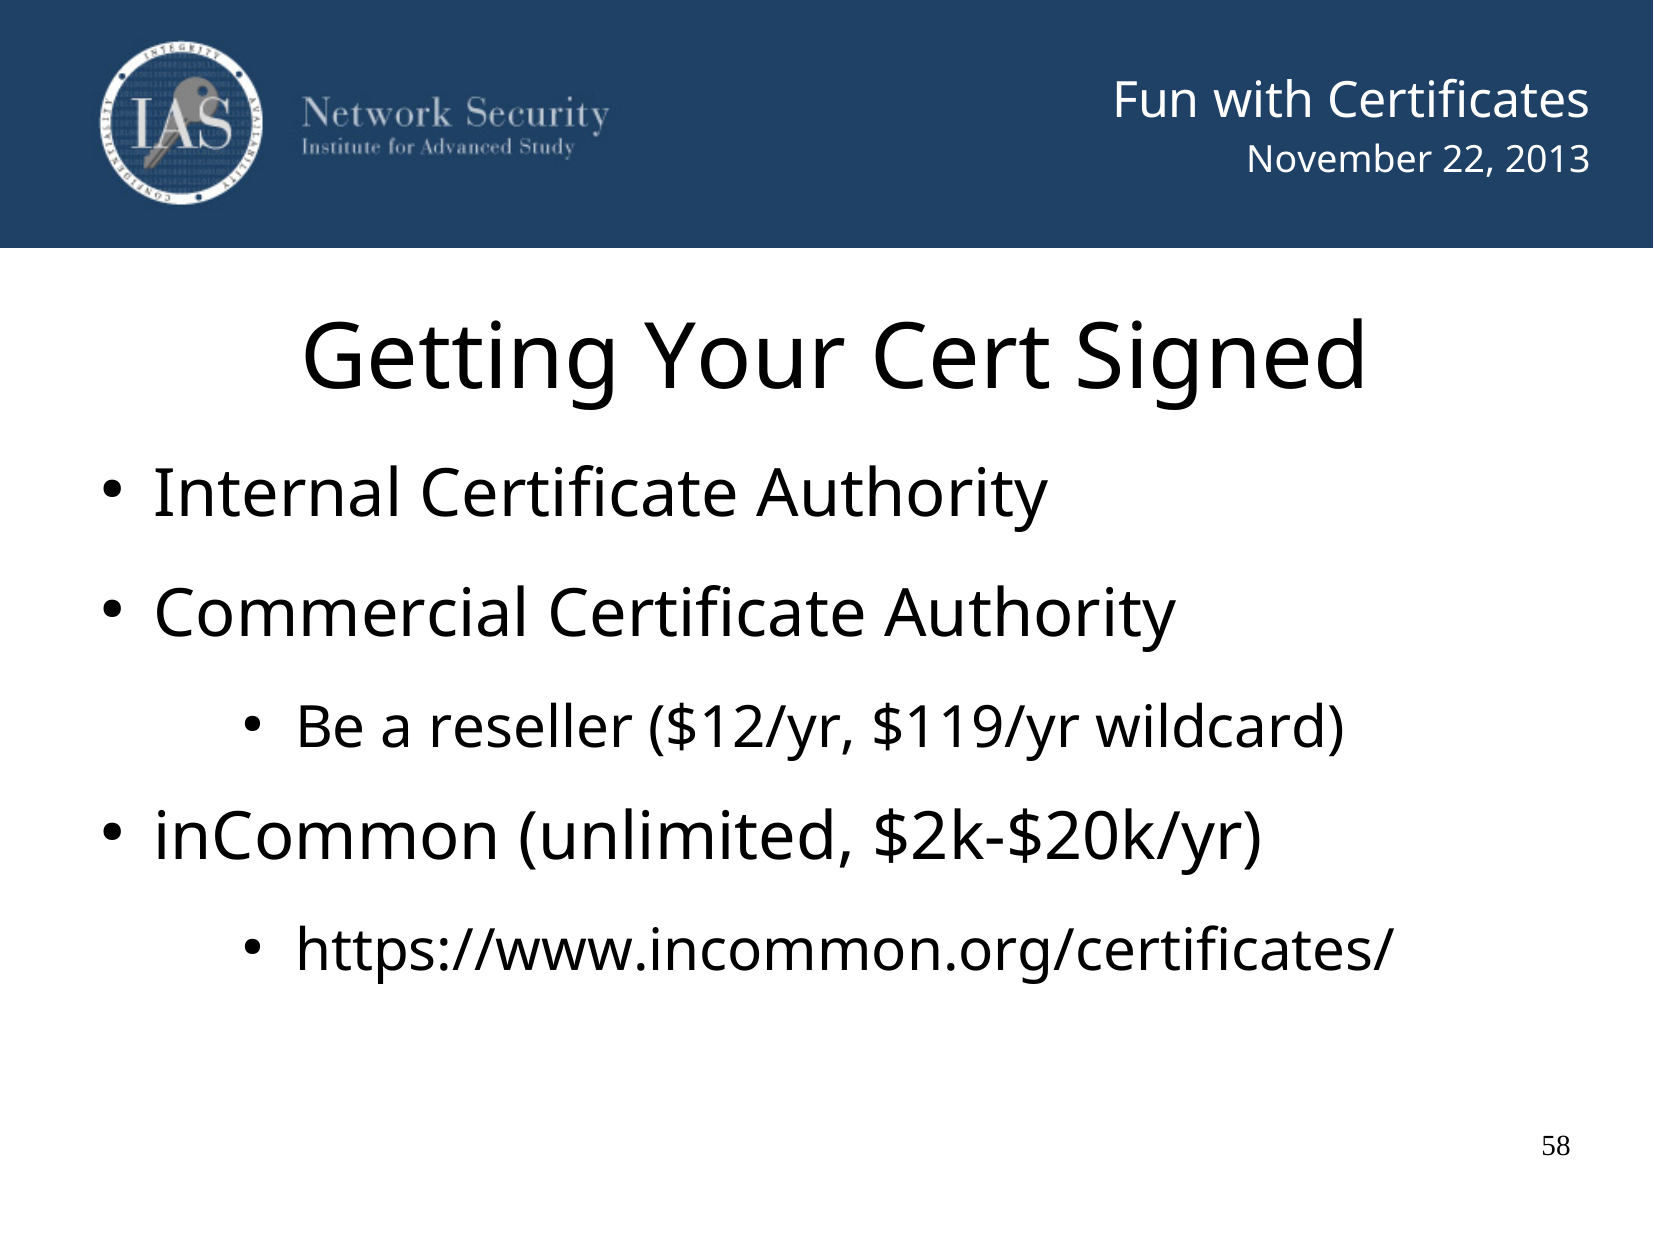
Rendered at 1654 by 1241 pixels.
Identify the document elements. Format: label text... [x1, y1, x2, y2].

list Getting Your Cert Signed Internal Certificate Authority Commercial Certificate Authority Be a reseller ($12/yr, $119/yr wildcard) inCommon (unlimited, $2k-$20k/yr) https://www.incommon.org/certificates/ [82, 290, 1571, 1088]
picture [0, 0, 1653, 248]
